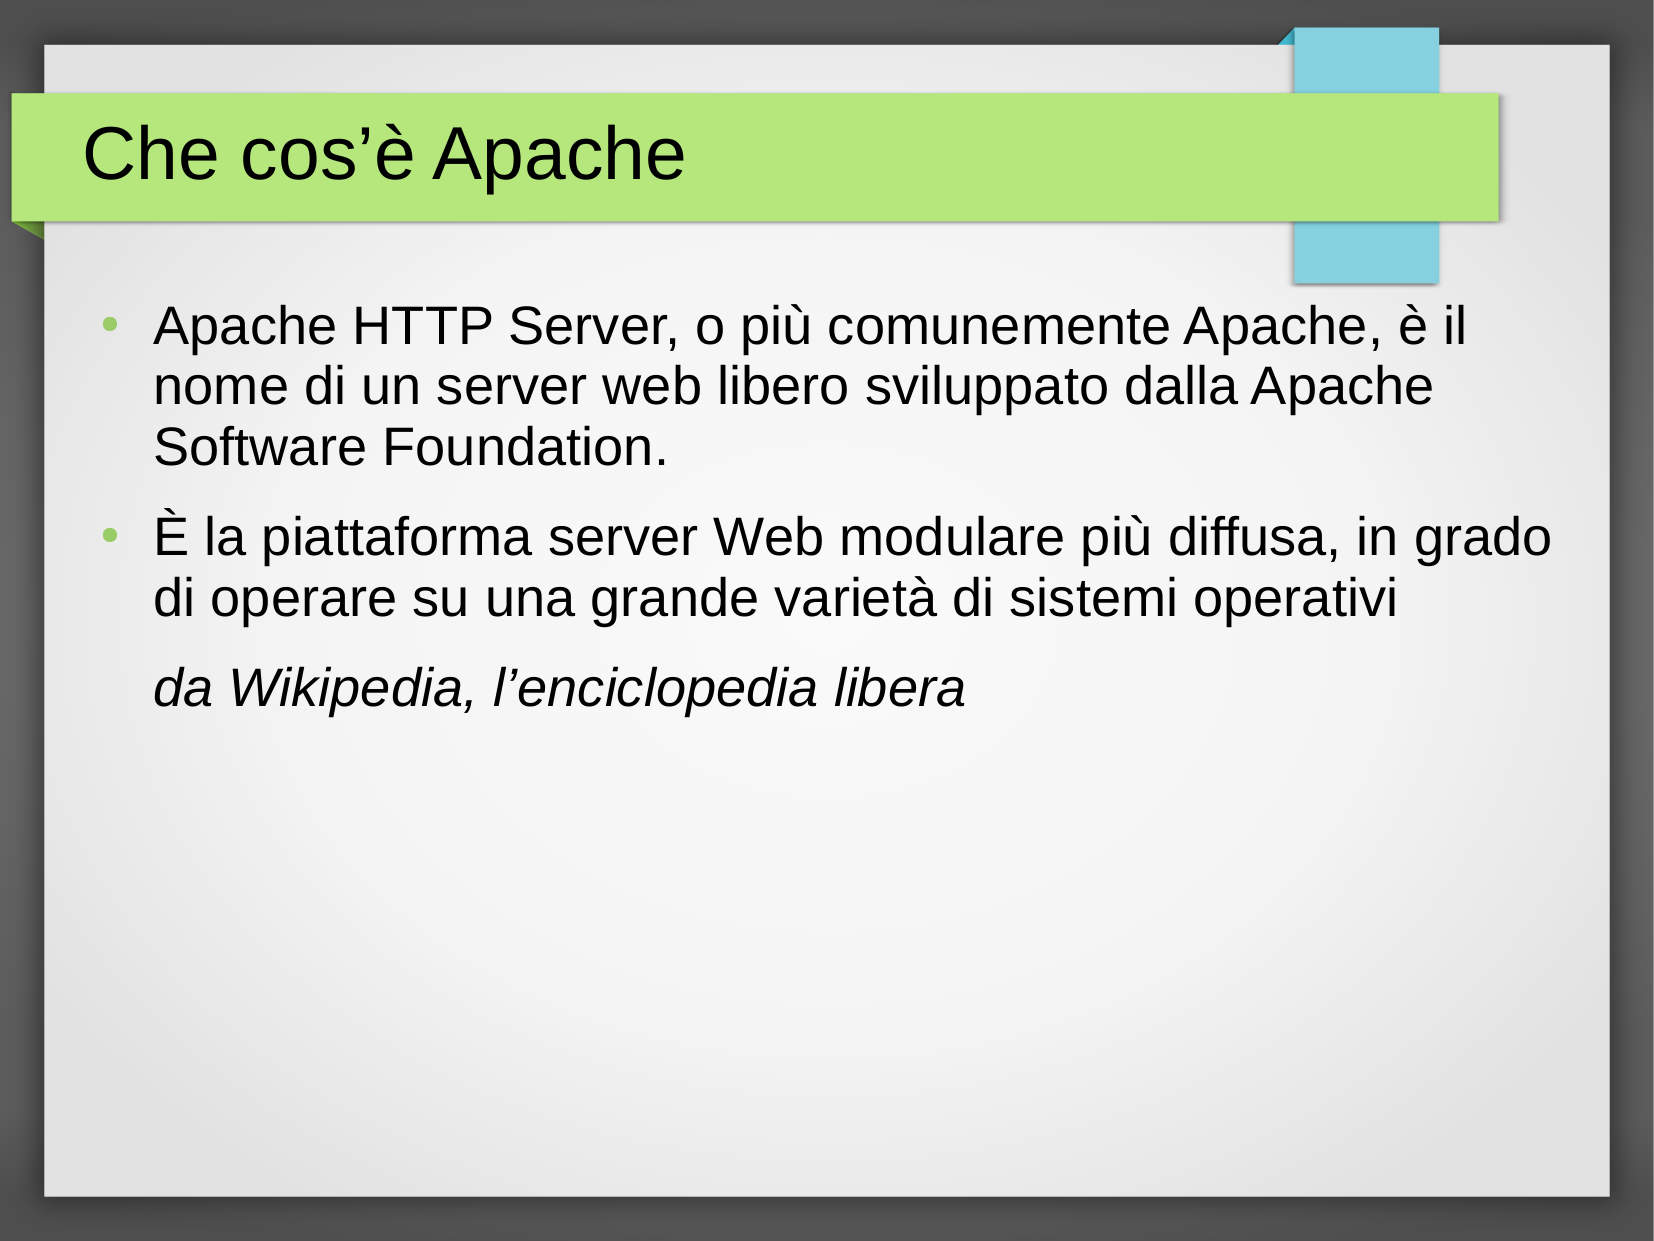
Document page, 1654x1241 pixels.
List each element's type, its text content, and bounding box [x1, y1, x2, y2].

list Apache HTTP Server, o più comunemente Apache, è il nome di un server web libero sviluppato dalla Apache Software Foundation. È la piattaforma server Web modulare più diffusa, in grado di operare su una grande varietà di sistemi operativi da Wikipedia, l’enciclopedia libera [82, 295, 1571, 1015]
title Che cos’è Apache [82, 94, 1264, 213]
picture [0, 0, 1654, 1241]
